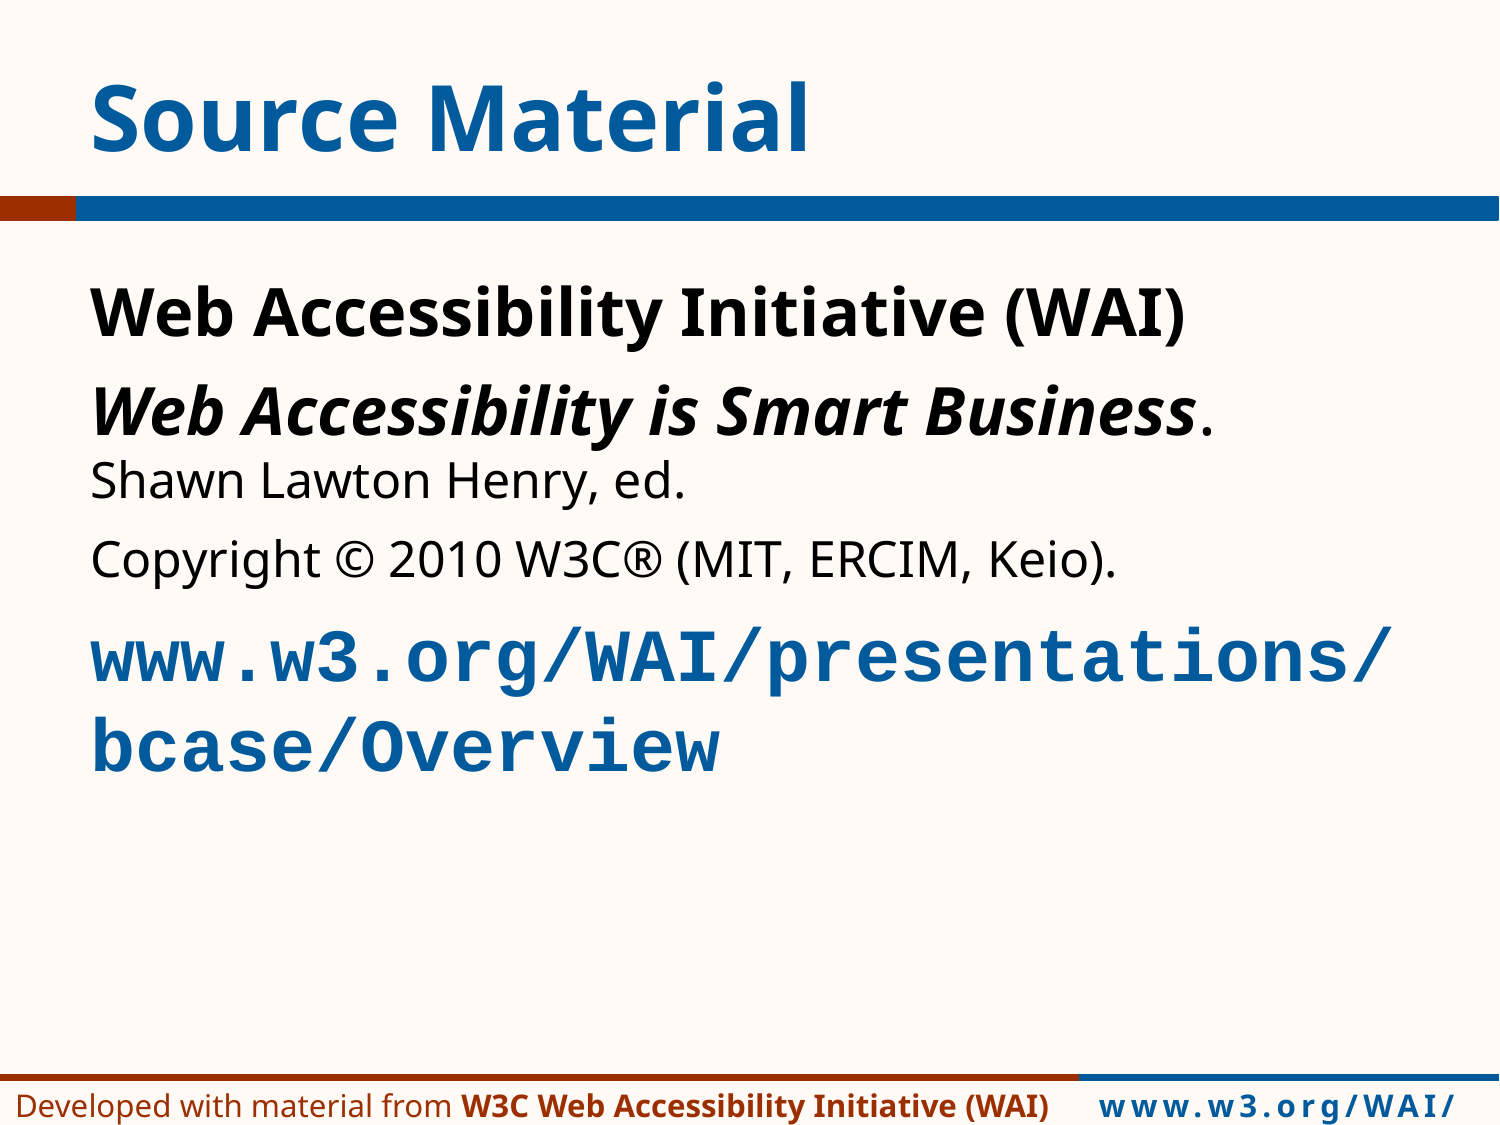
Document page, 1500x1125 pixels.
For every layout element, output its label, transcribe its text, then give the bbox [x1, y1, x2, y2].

title Source Material [75, 45, 1500, 186]
list Web Accessibility Initiative (WAI) Web Accessibility is Smart Business. Shawn Lawton Henry, ed. Copyright © 2010 W3C® (MIT, ERCIM, Keio). www.w3.org/WAI/presentations/ bcase/Overview [75, 262, 1500, 1075]
